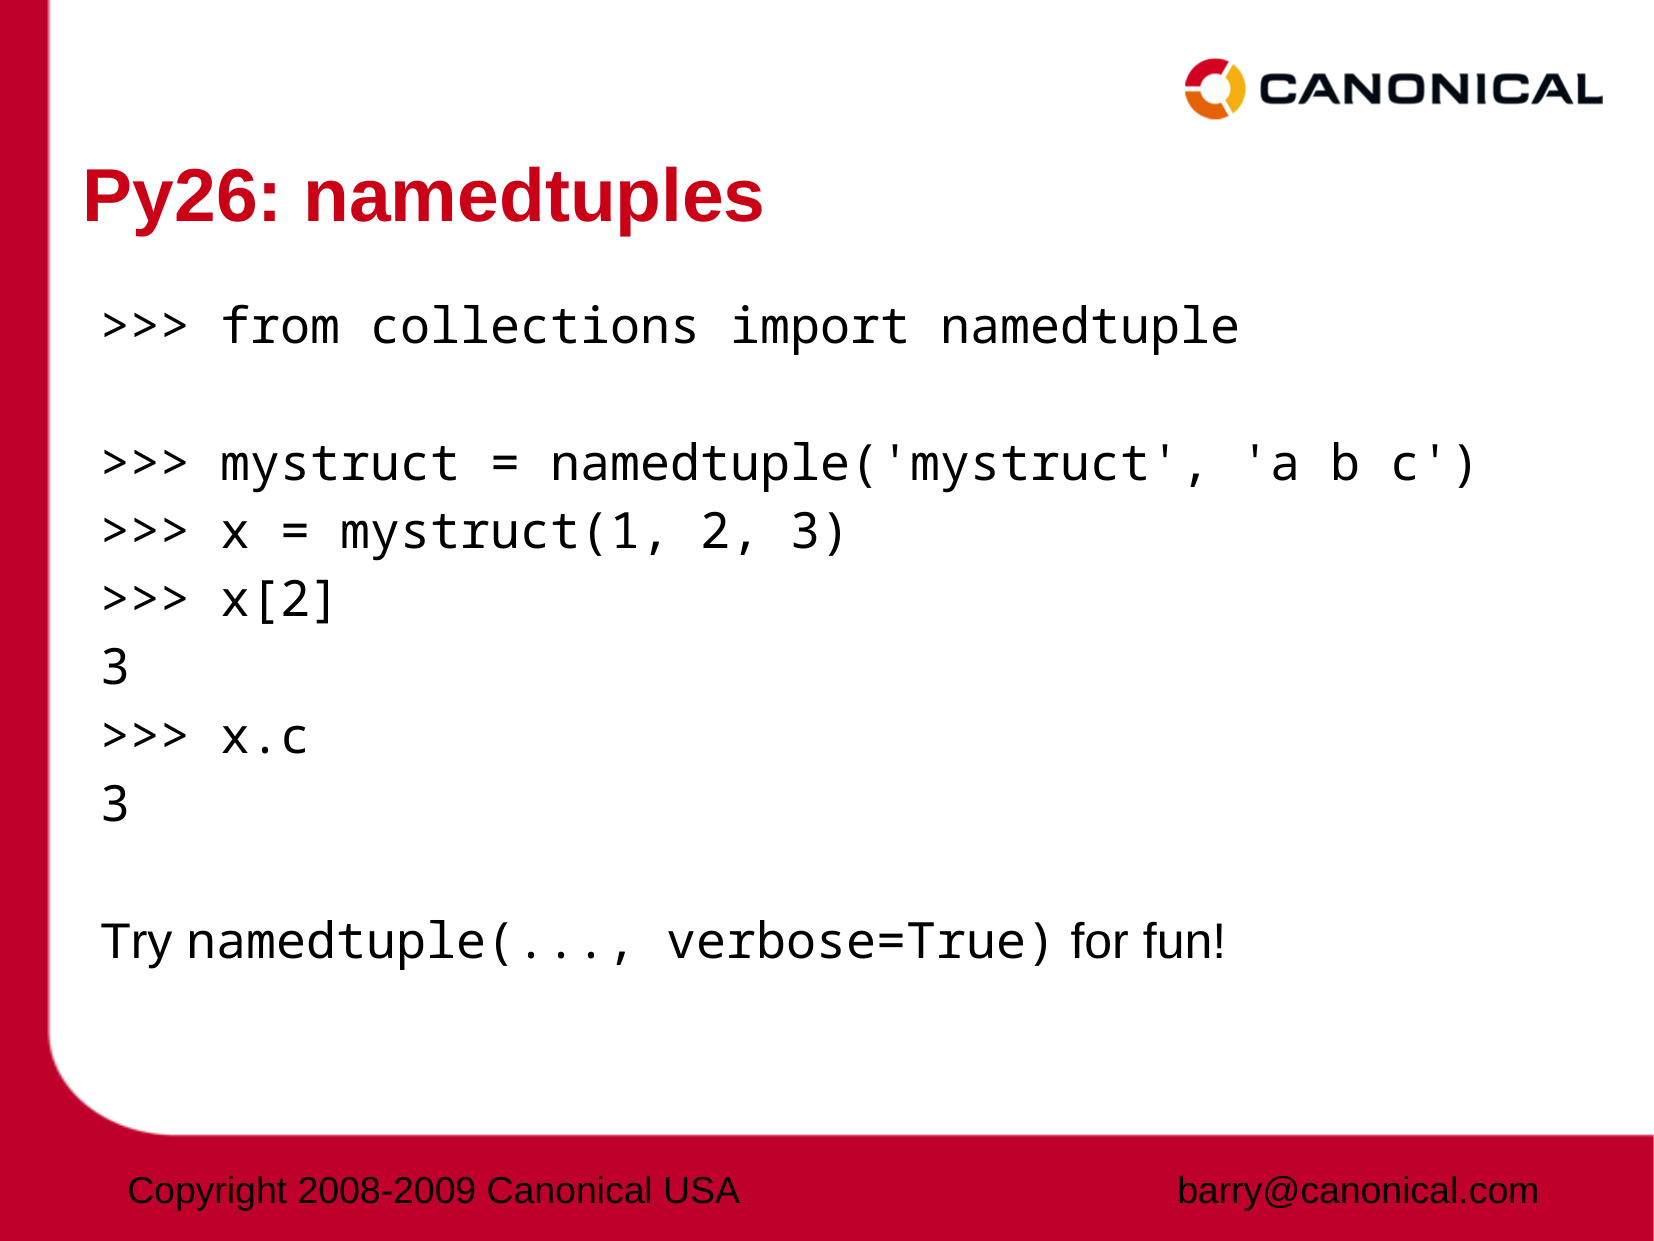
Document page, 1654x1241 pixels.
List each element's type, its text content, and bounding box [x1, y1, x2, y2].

title Py26: namedtuples [82, 104, 1571, 287]
list >>> from collections import namedtuple >>> mystruct = namedtuple('mystruct', 'a b c') >>> x = mystruct(1, 2, 3) >>> x[2] 3 >>> x.c 3 Try namedtuple(..., verbose=True) for fun! [82, 290, 1571, 1094]
picture [0, 0, 1654, 1241]
